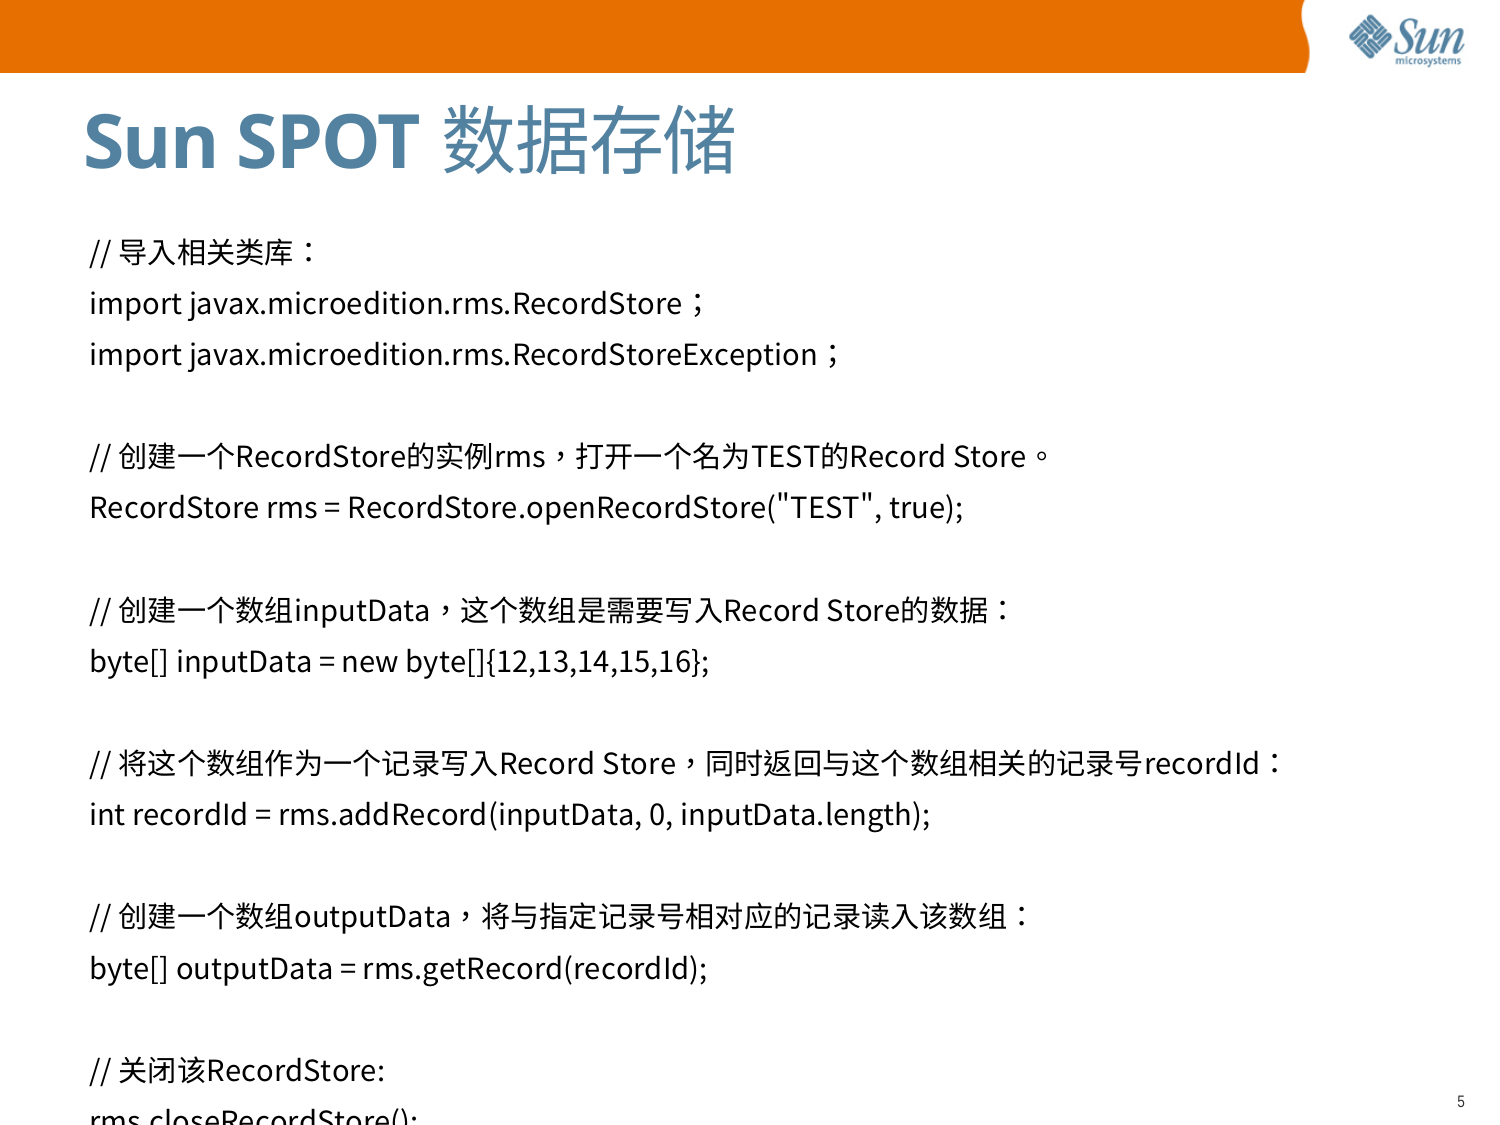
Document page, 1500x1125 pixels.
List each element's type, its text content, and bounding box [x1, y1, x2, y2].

title Sun SPOT数据存储 [83, 94, 1446, 199]
picture [0, 0, 1500, 73]
text_box // 导入相关类库： import javax.microedition.rms.RecordStore； import javax.microedition.rms.RecordStoreException； // 创建一个RecordStore的实例rms，打开一个名为TEST的Record Store。 RecordStore rms = RecordStore.openRecordStore("TEST", true); // 创建一个数组inputData，这个数组是需要写入Record Store的数据： byte[] inputData = new byte[]{12,13,14,15,16}; // 将这个数组作为一个记录写入Record Store，同时返回与这个数组相关的记录号recordId： int recordId = rms.addRecord(inputData, 0, inputData.length); // 创建一个数组outputData，将与指定记录号相对应的记录读入该数组： byte[] outputData = rms.getRecord(recordId); // 关闭该RecordStore: rms.closeRecordStore(); [89, 234, 1408, 1046]
